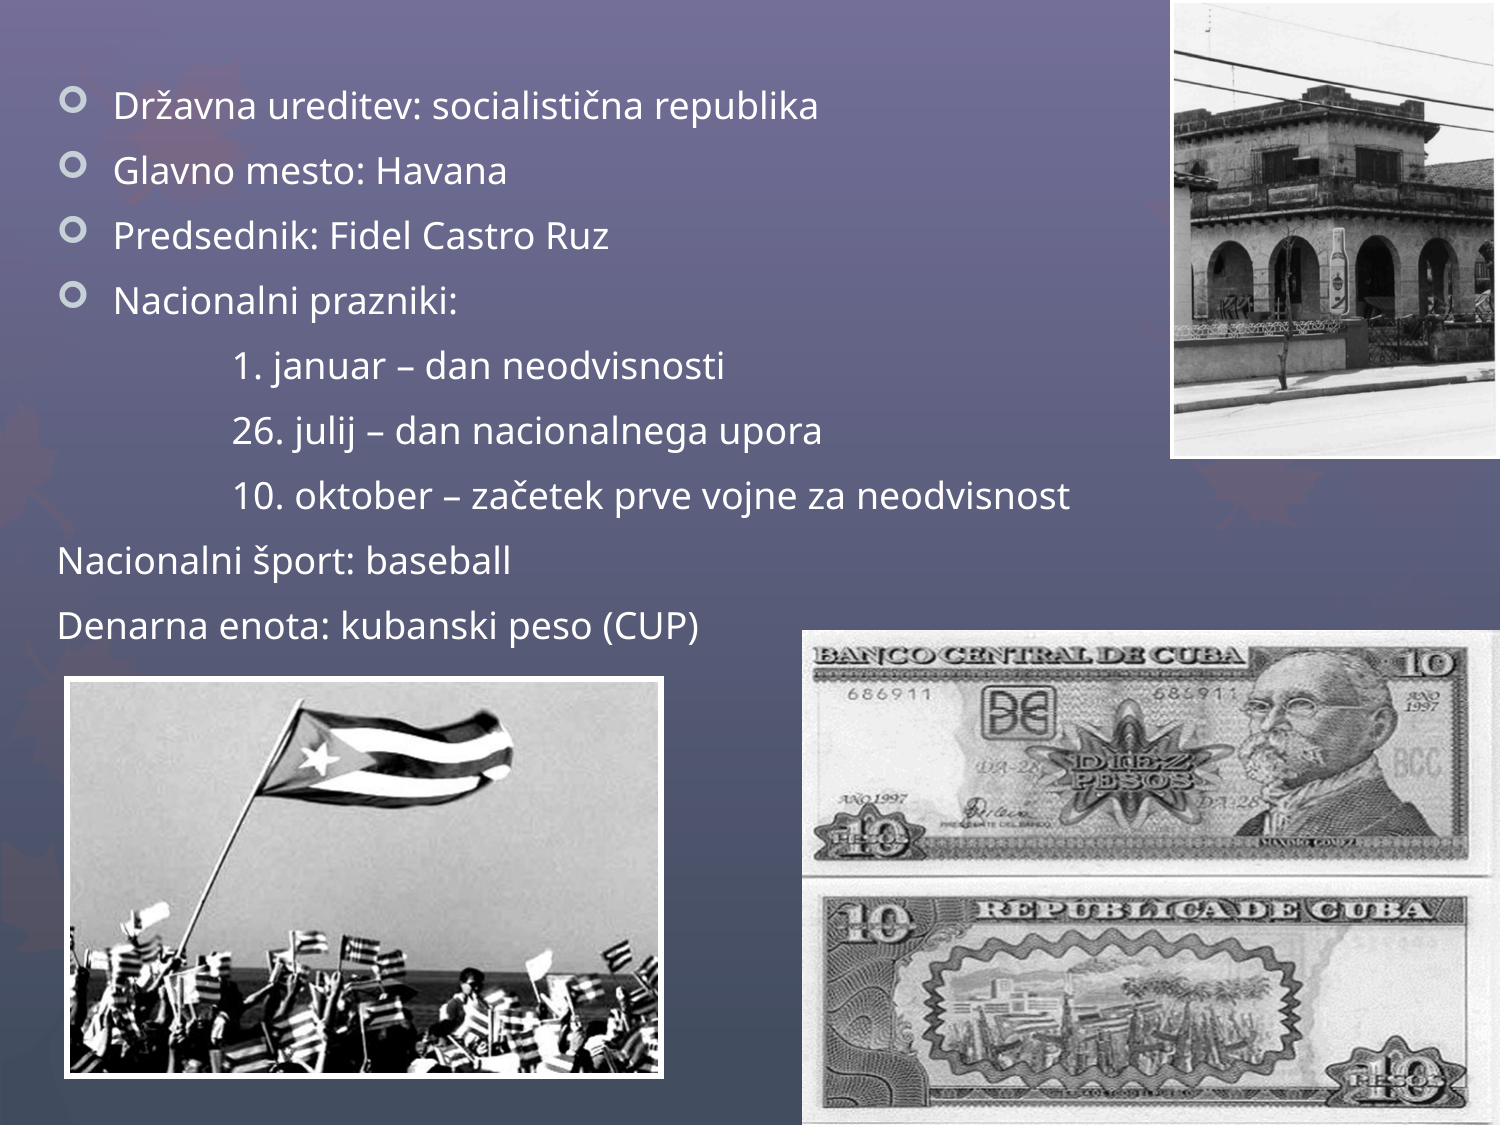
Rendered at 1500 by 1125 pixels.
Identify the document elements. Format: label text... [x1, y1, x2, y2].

picture [802, 630, 1500, 1125]
picture [64, 676, 664, 1079]
picture [1170, 0, 1500, 460]
list Državna ureditev: socialistična republika Glavno mesto: Havana Predsednik: Fidel Castro Ruz Nacionalni prazniki: 1. januar – dan neodvisnosti 26. julij – dan nacionalnega upora 10. oktober – začetek prve vojne za neodvisnost Nacionalni šport: baseball Denarna enota: kubanski peso (CUP) [41, 0, 1288, 905]
